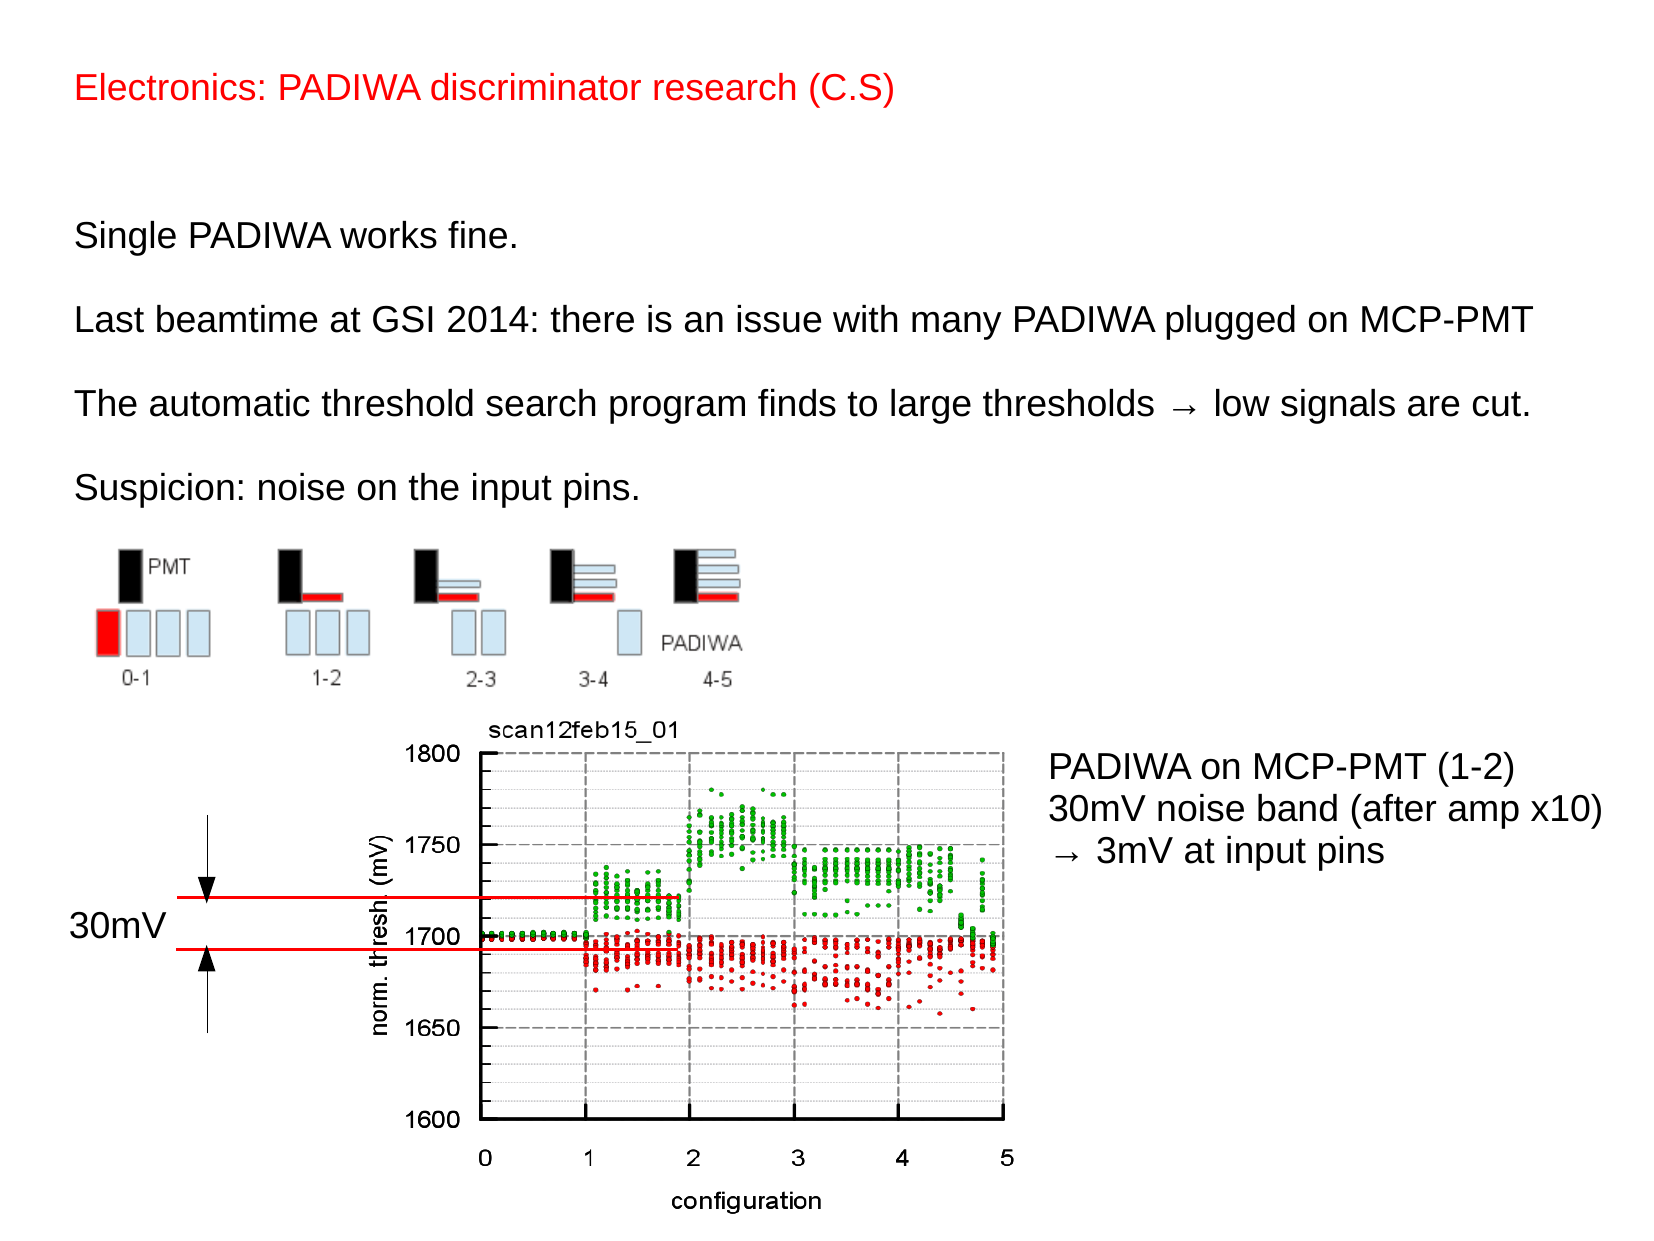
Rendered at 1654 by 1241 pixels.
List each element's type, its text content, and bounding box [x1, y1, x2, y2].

text_box 30mV [54, 897, 182, 955]
text_box Electronics: PADIWA discriminator research (C.S) [59, 59, 911, 116]
text_box PADIWA on MCP-PMT (1-2) 30mV noise band (after amp x10) → 3mV at input pins [1033, 738, 1619, 879]
text_box Single PADIWA works fine. Last beamtime at GSI 2014: there is an issue with many PADIWA plugged on MCP-PMT The automatic threshold search program finds to large thresholds → low signals are cut. Suspicion: noise on the input pins. [59, 206, 1549, 558]
picture [59, 532, 1152, 1226]
